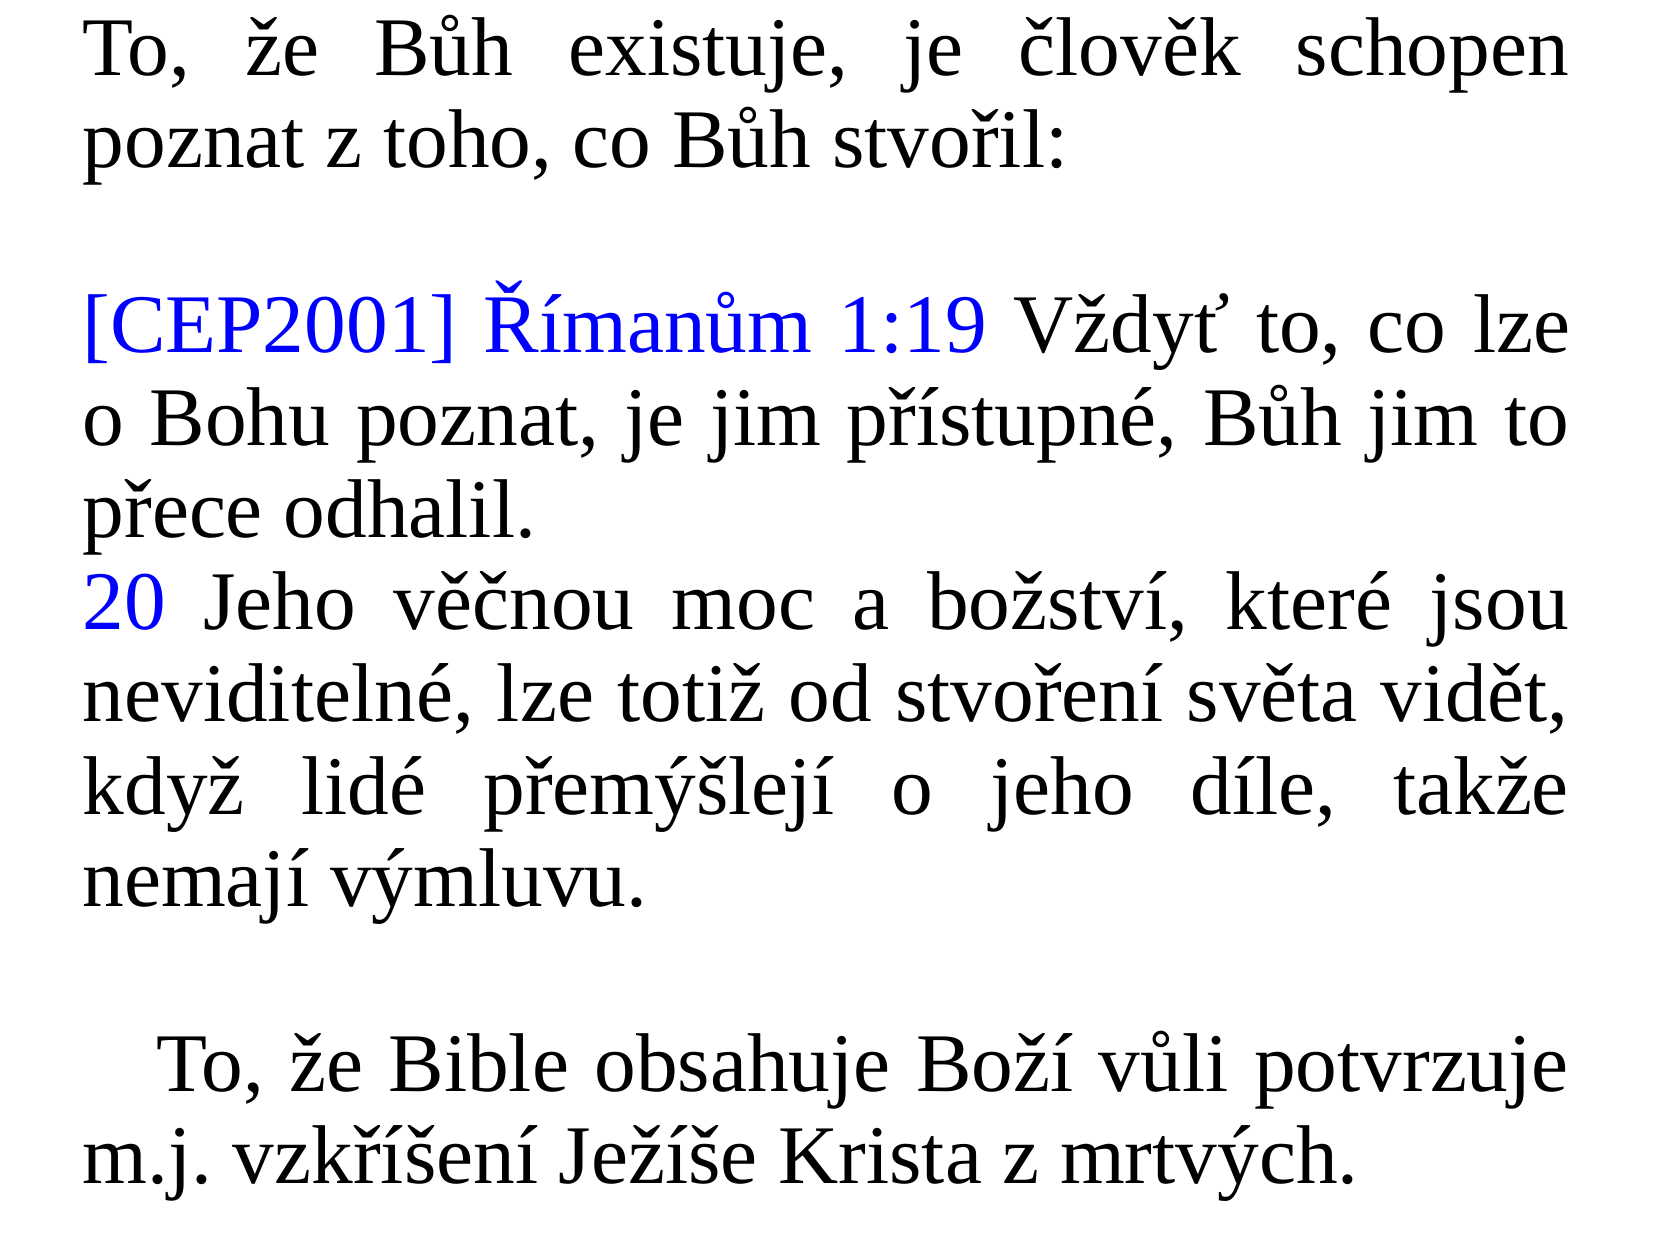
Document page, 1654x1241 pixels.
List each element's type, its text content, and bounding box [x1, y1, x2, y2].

subtitle To, že Bůh existuje, je člověk schopen poznat z toho, co Bůh stvořil: [CEP2001] Římanům 1:19 Vždyť to, co lze o Bohu poznat, je jim přístupné, Bůh jim to přece odhalil. 20 Jeho věčnou moc a božství, které jsou neviditelné, lze totiž od stvoření světa vidět, když lidé přemýšlejí o jeho díle, takže nemají výmluvu. To, že Bible obsahuje Boží vůli potvrzuje m.j. vzkříšení Ježíše Krista z mrtvých. [82, 1, 1571, 1202]
